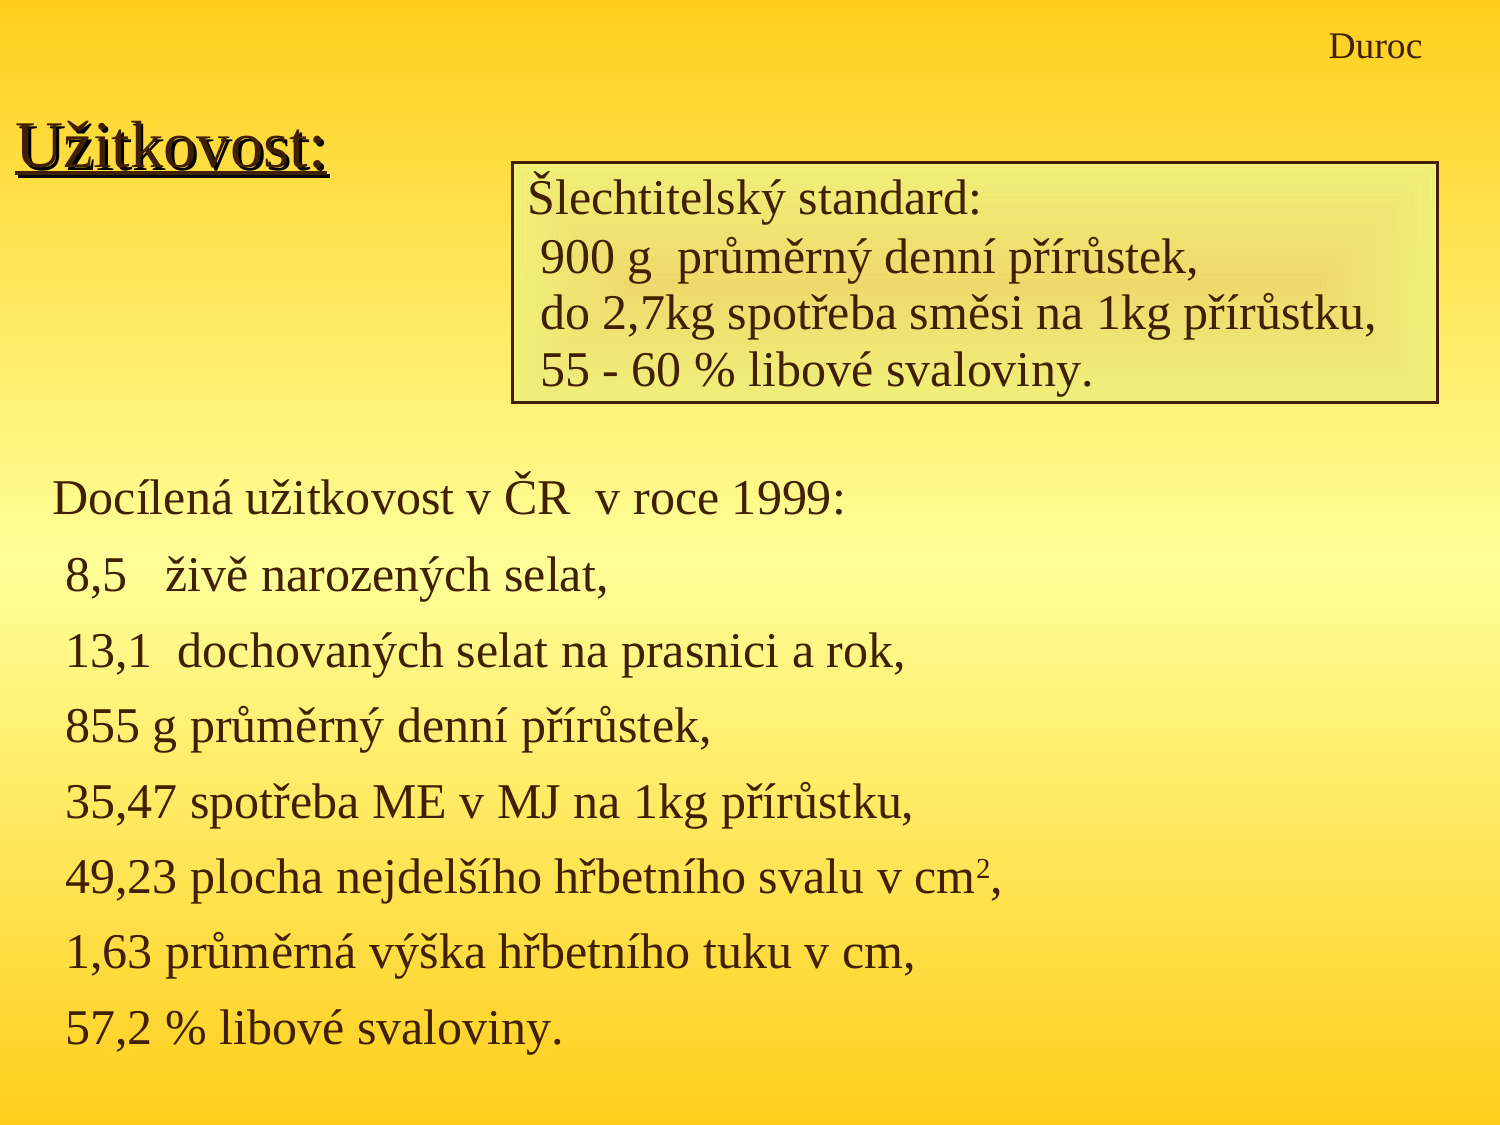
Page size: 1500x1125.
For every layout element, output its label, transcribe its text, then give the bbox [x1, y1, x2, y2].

text_box Šlechtitelský standard: 900 g průměrný denní přírůstek, do 2,7kg spotřeba směsi na 1kg přírůstku, 55 - 60 % libové svaloviny. [512, 162, 1438, 403]
text_box Duroc Užitkovost: [0, 17, 1438, 190]
text_box Docílená užitkovost v ČR v roce 1999: 8,5 živě narozených selat, 13,1 dochovaných selat na prasnici a rok, 855 g průměrný denní přírůstek, 35,47 spotřeba ME v MJ na 1kg přírůstku, 49,23 plocha nejdelšího hřbetního svalu v cm2, 1,63 průměrná výška hřbetního tuku v cm, 57,2 % libové svaloviny. [37, 462, 1401, 1061]
